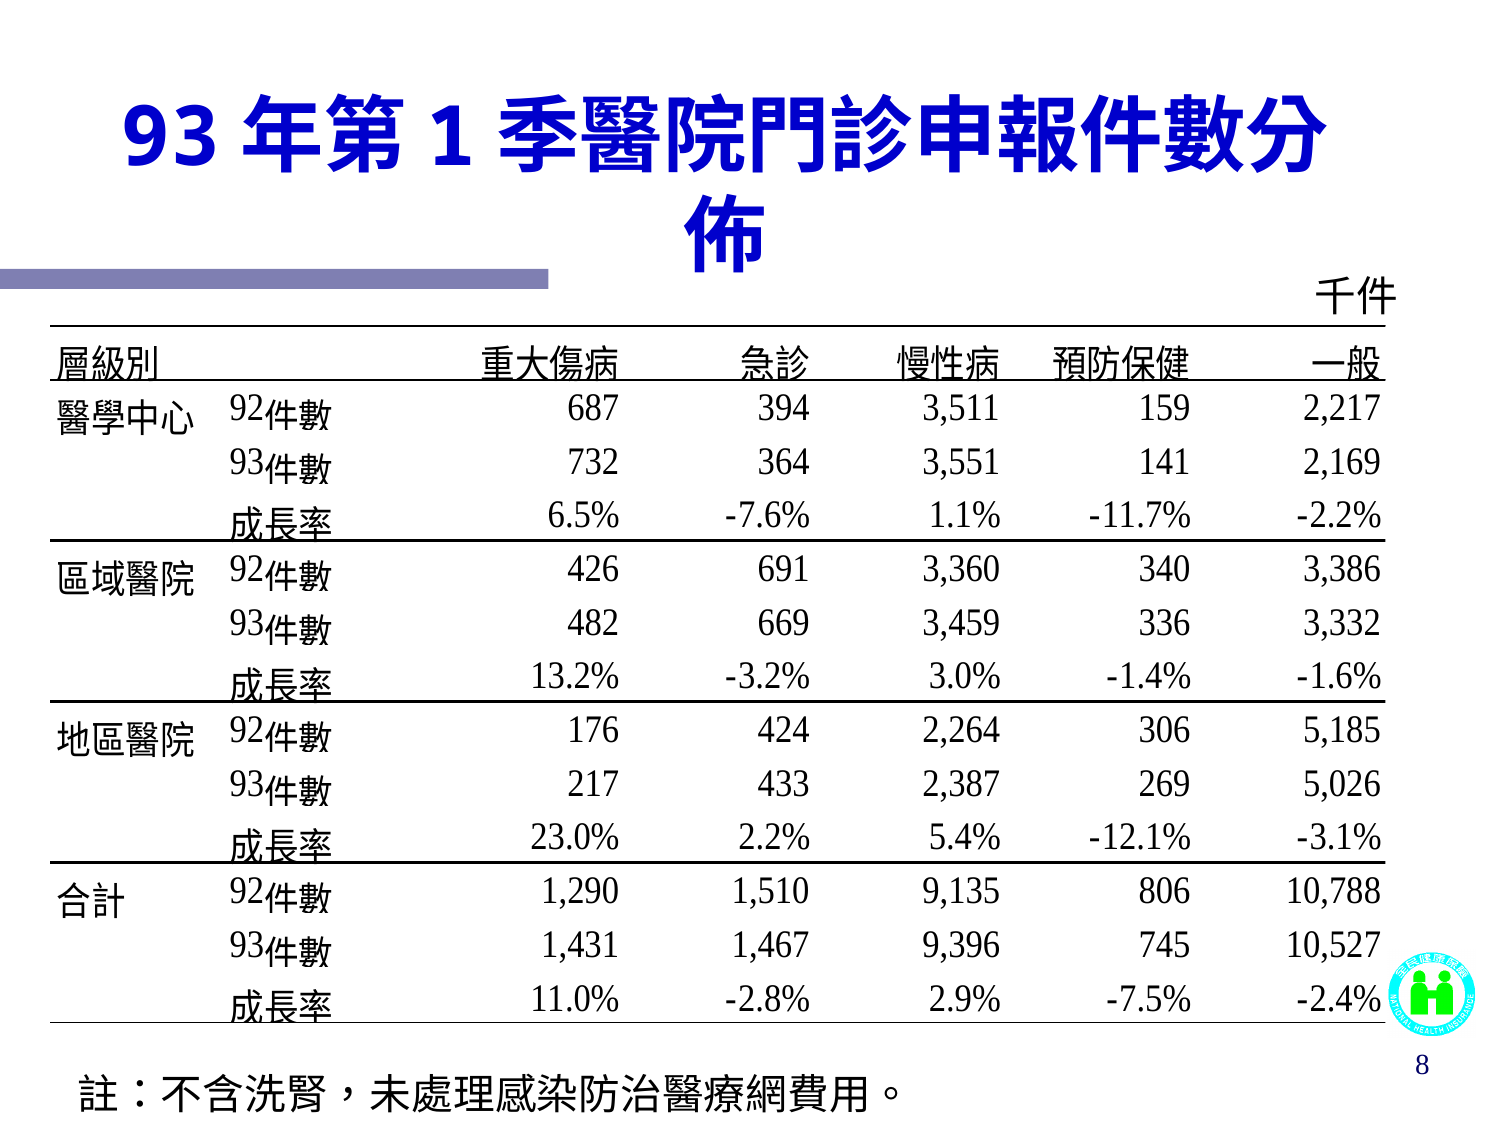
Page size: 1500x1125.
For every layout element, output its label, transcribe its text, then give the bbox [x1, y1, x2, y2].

chart [50, 324, 1388, 1025]
text_box [1400, 1037, 1476, 1125]
text_box 註：不含洗腎，未處理感染防治醫療網費用。 [62, 1059, 1113, 1125]
title 93年第1季醫院門診申報件數分佈 [87, 75, 1363, 201]
text_box 千件 [1299, 262, 1414, 328]
